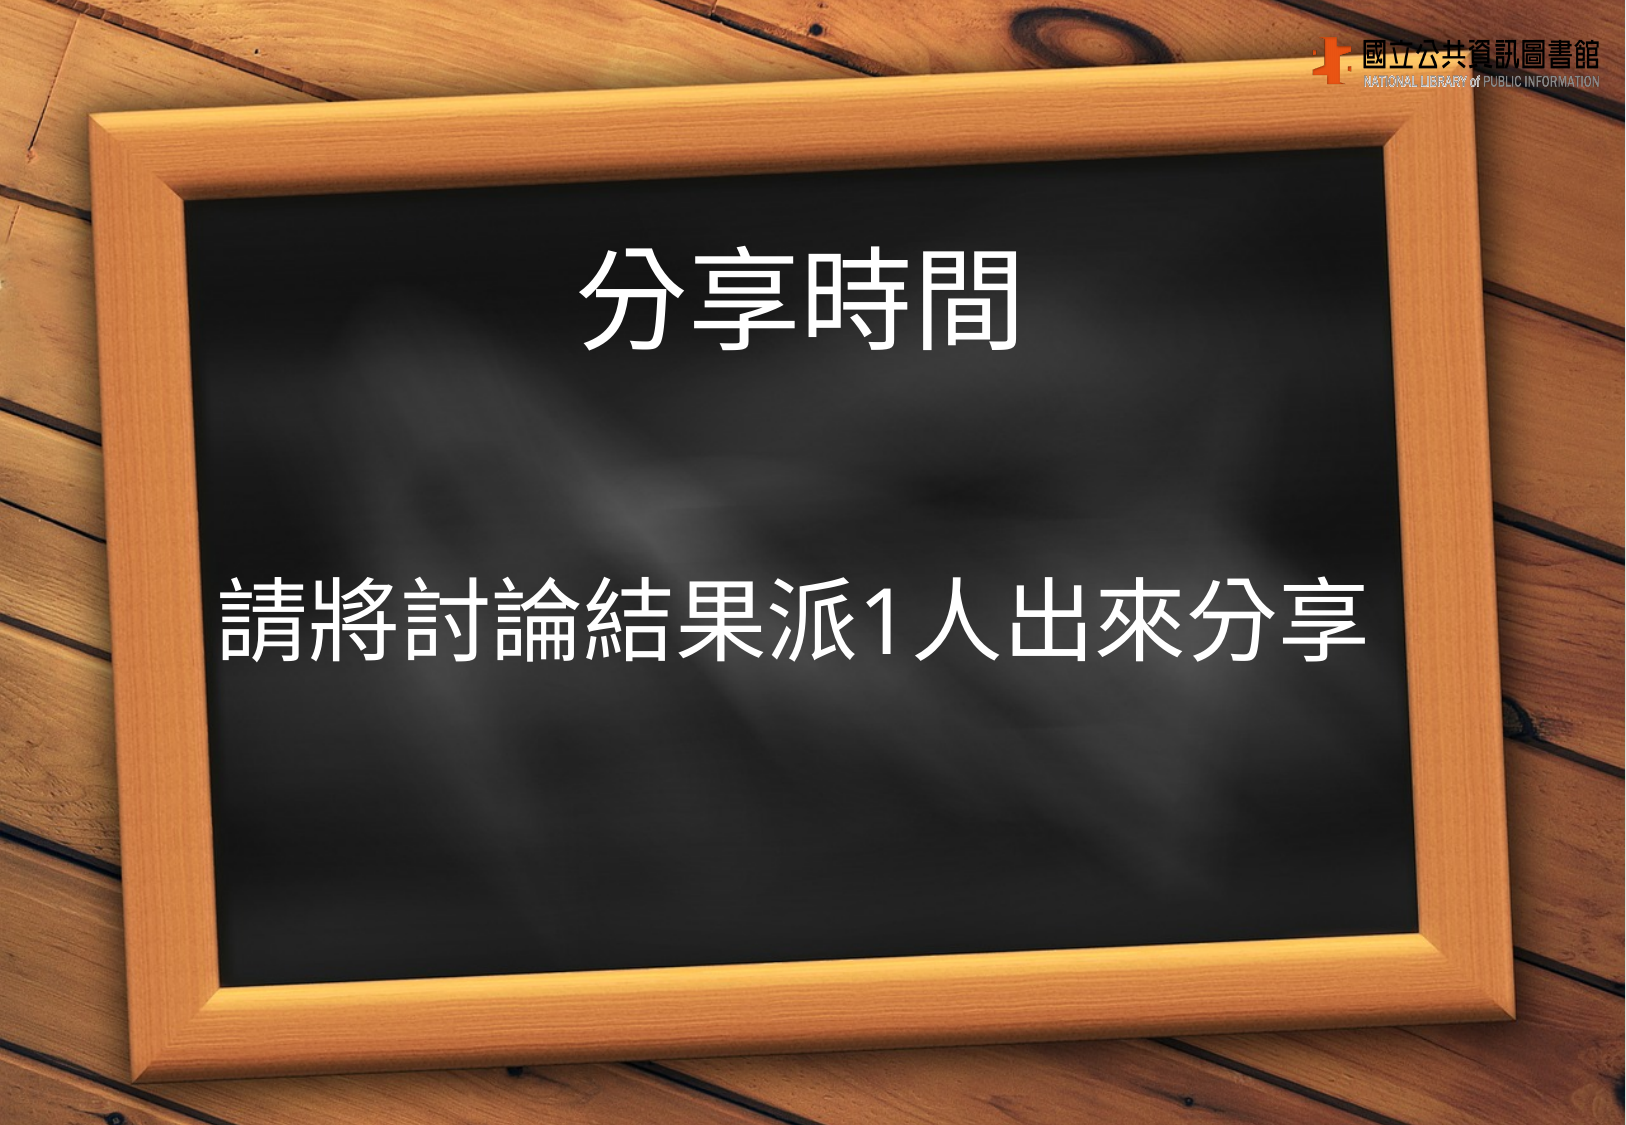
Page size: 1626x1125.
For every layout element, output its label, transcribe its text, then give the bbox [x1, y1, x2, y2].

picture [0, 0, 1626, 1125]
text_box 分享時間 [561, 221, 1052, 372]
subtitle 請將討論結果派1人出來分享 [168, 554, 1386, 735]
